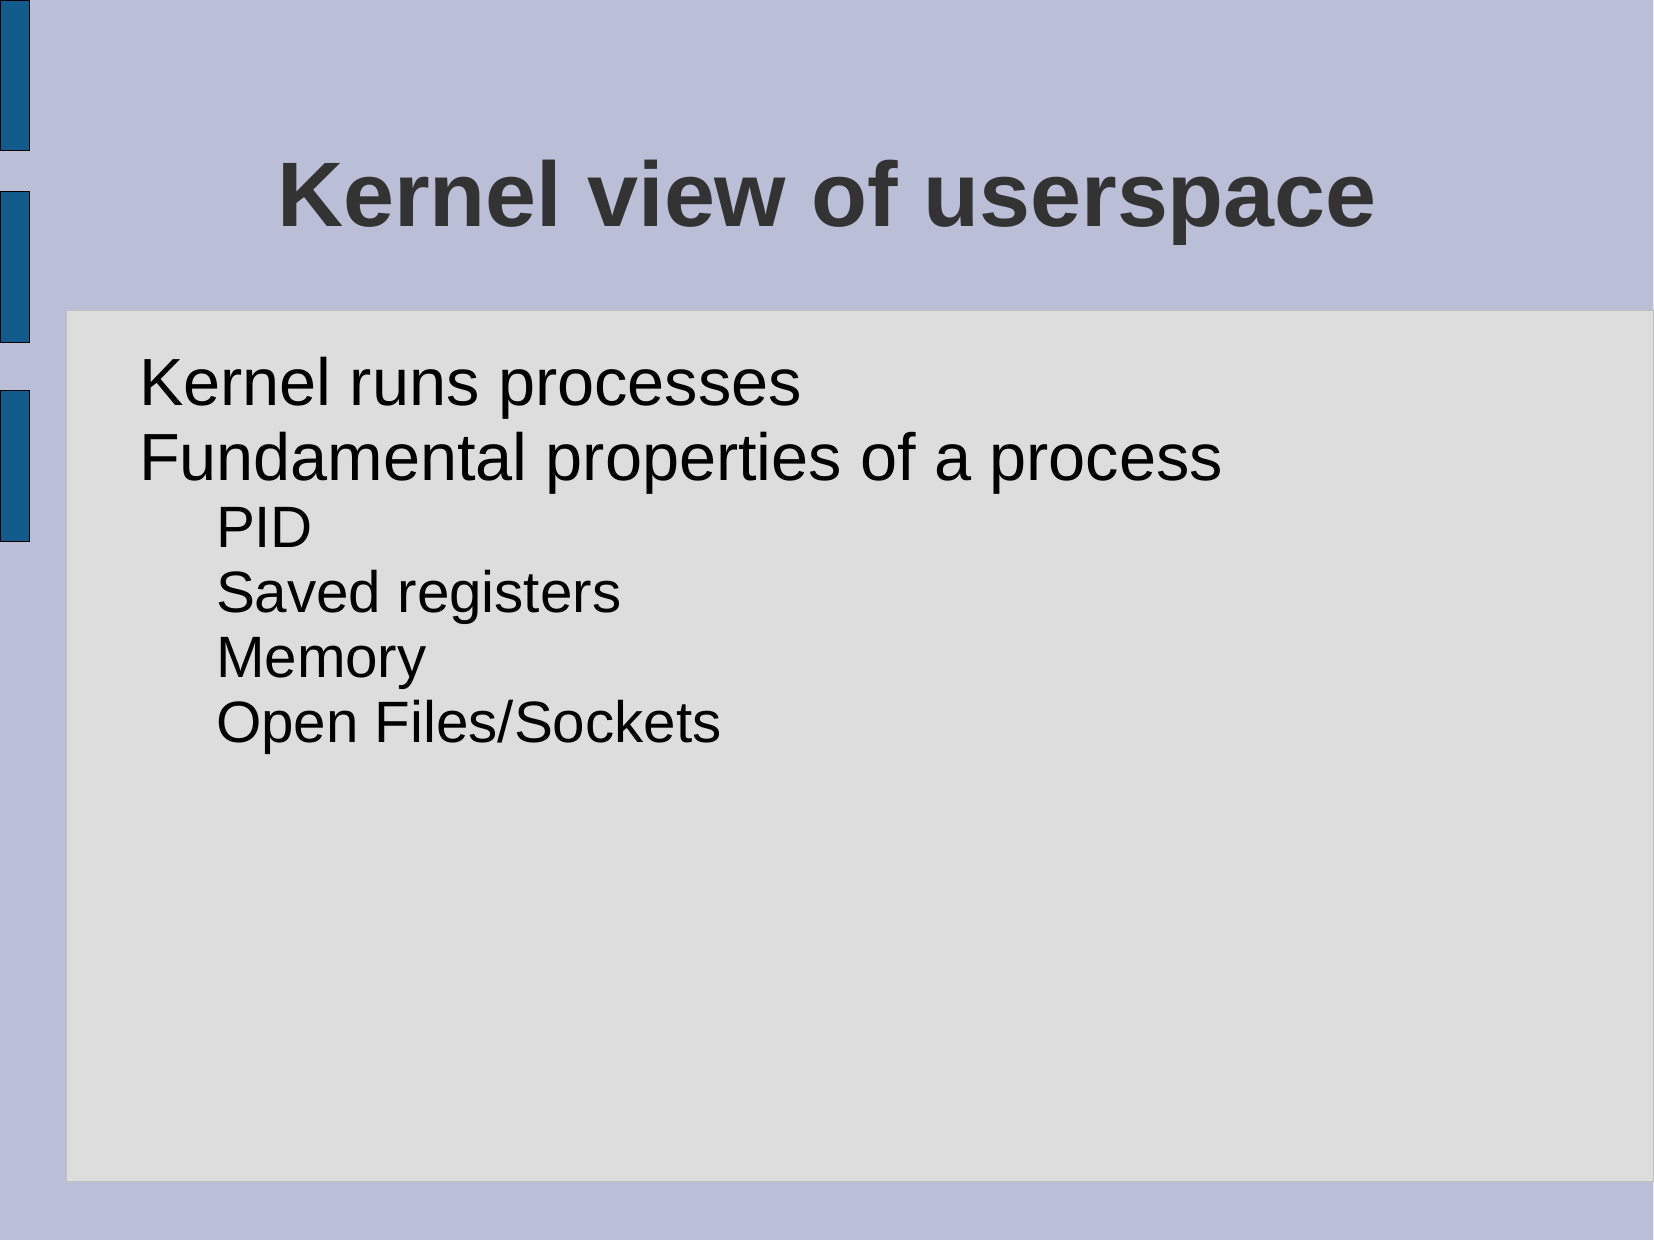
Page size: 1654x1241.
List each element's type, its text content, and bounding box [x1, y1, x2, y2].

title Kernel view of userspace [121, 98, 1534, 291]
list Kernel runs processes Fundamental properties of a process PID Saved registers Memory Open Files/Sockets [121, 344, 1534, 1112]
